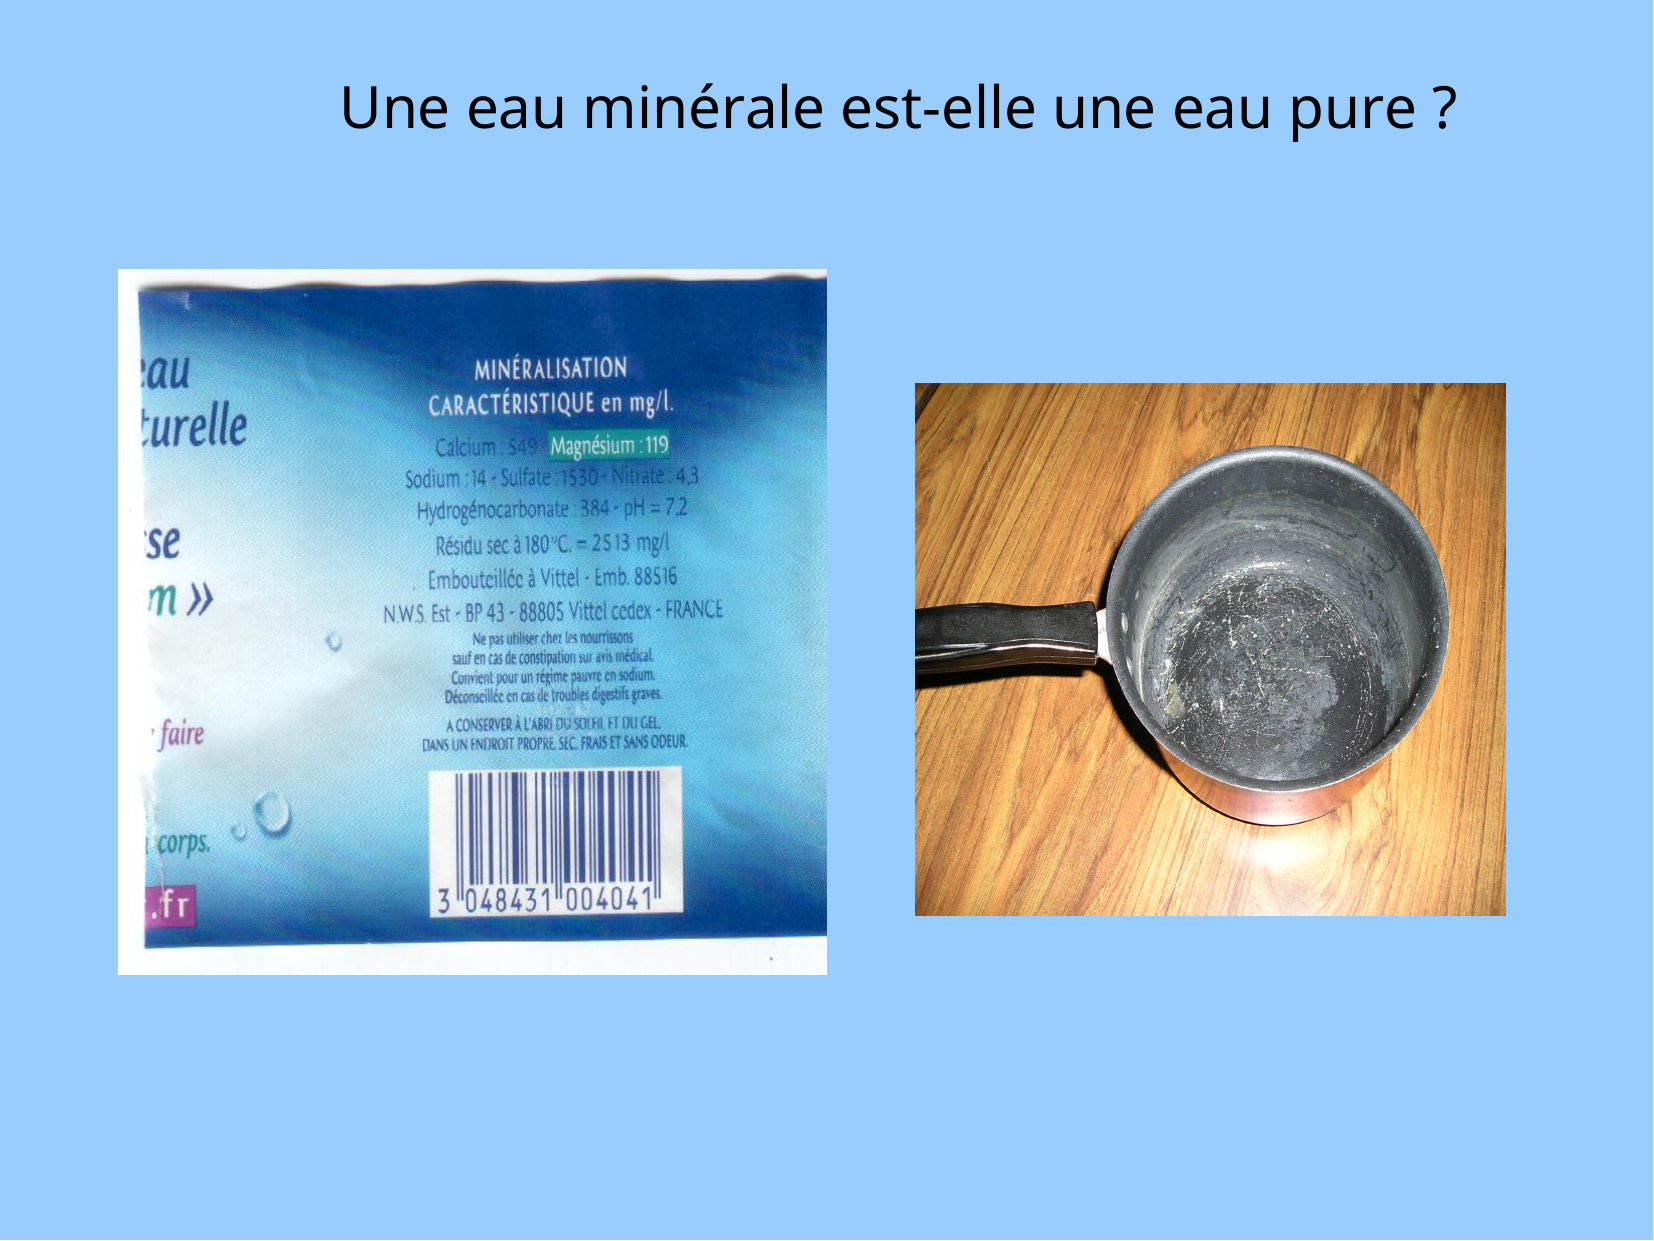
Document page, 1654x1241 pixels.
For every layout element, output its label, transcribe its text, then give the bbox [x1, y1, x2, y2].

text_box Une eau minérale est-elle une eau pure ? [324, 59, 1477, 210]
picture [915, 383, 1506, 916]
picture [118, 269, 827, 975]
